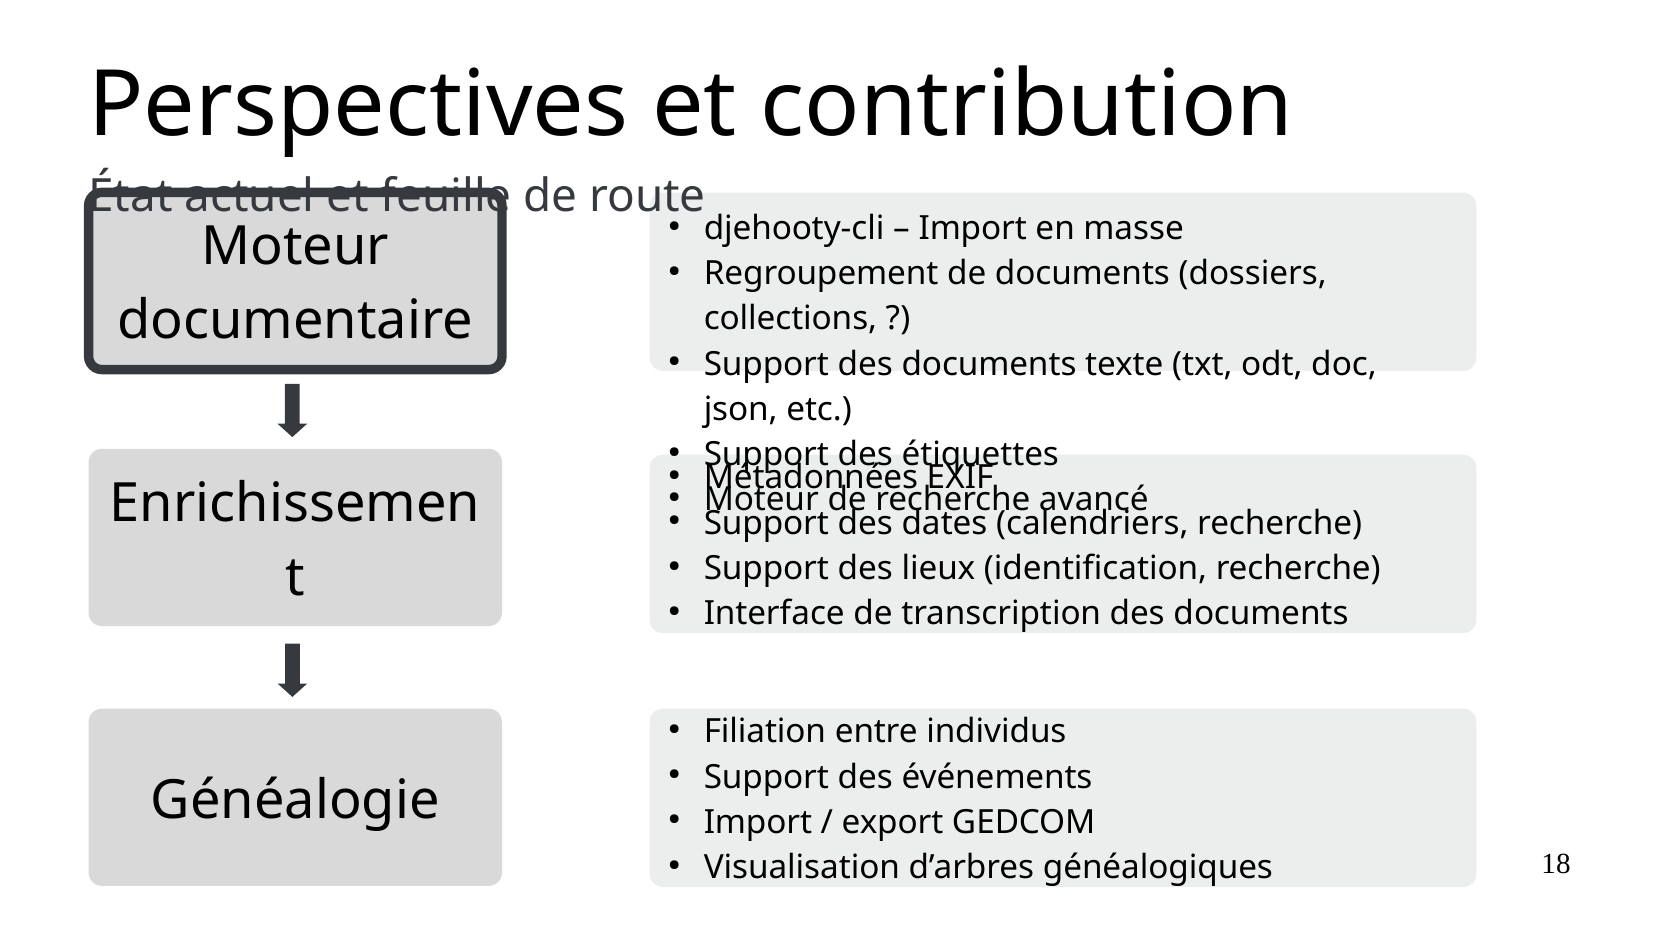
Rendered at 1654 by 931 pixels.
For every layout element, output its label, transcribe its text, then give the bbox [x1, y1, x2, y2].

text_box [277, 643, 308, 697]
text_box [277, 383, 308, 438]
text_box djehooty-cli – Import en masse Regroupement de documents (dossiers, collections, ?) Support des documents texte (txt, odt, doc, json, etc.) Support des étiquettes Moteur de recherche avancé [649, 192, 1477, 371]
text_box Filiation entre individus Support des événements Import / export GEDCOM Visualisation d’arbres généalogiques [649, 708, 1477, 888]
text_box Moteur documentaire [88, 192, 503, 370]
text_box Enrichissement [88, 448, 503, 627]
text_box Généalogie [88, 708, 503, 886]
text_box Métadonnées EXIF Support des dates (calendriers, recherche) Support des lieux (identification, recherche) Interface de transcription des documents [649, 454, 1477, 634]
title Perspectives et contribution État actuel et feuille de route [88, 37, 1577, 193]
